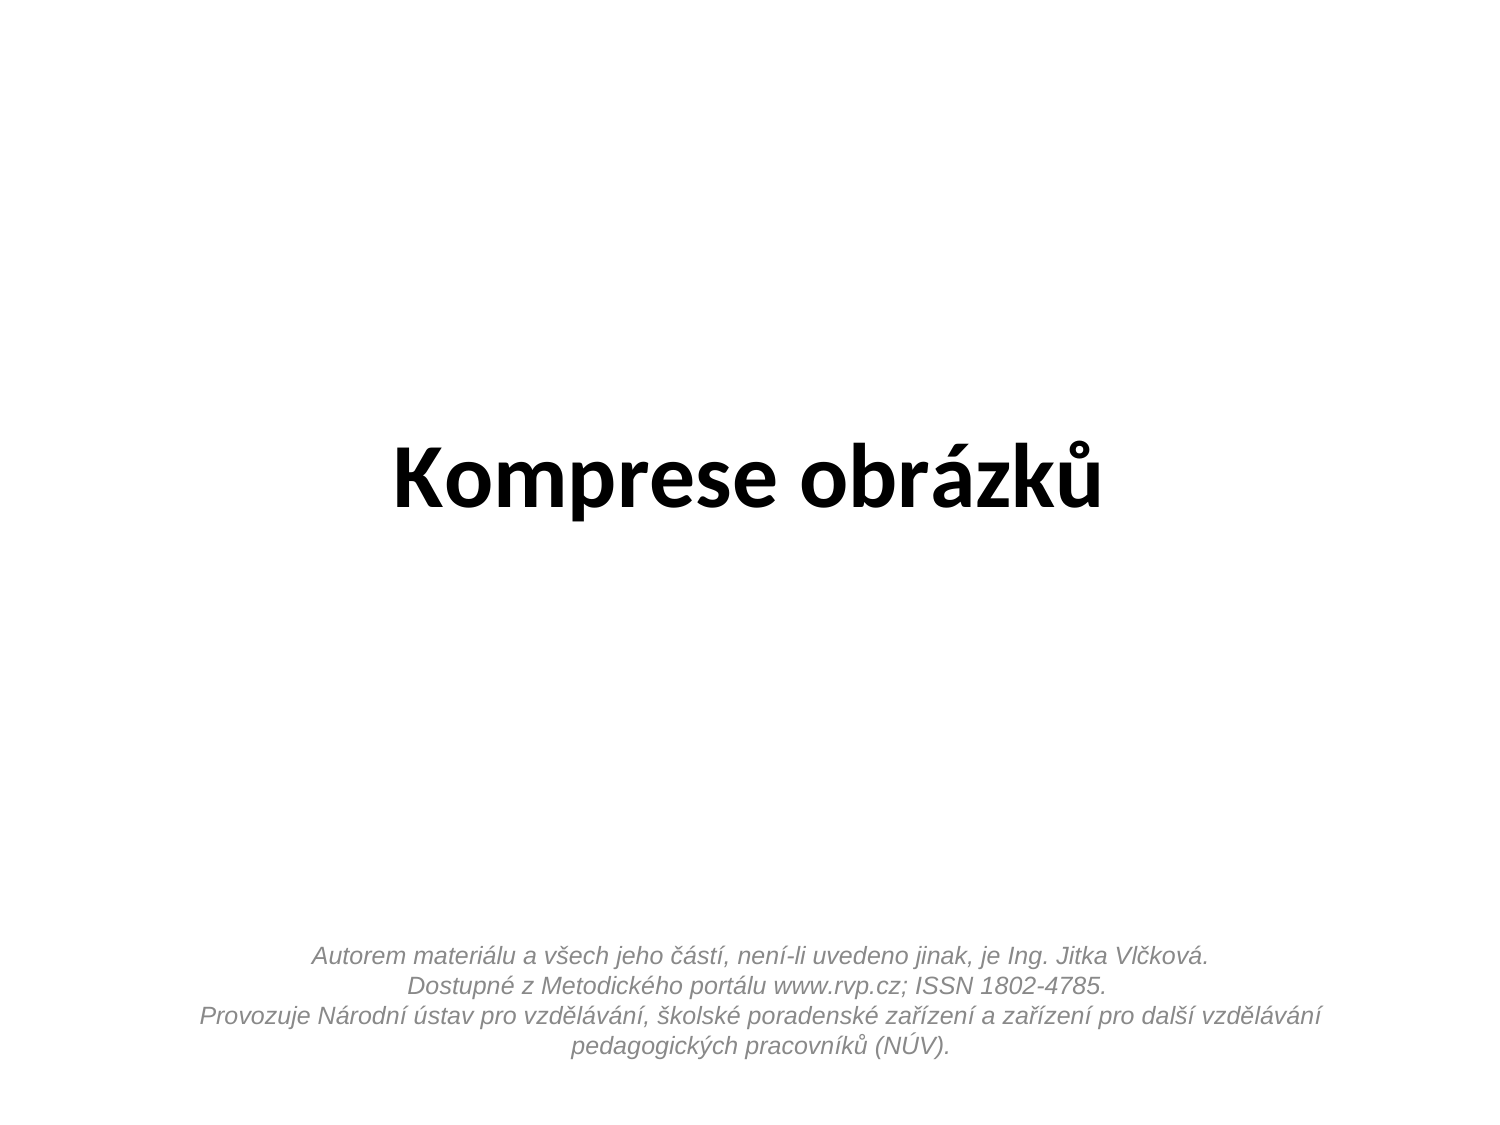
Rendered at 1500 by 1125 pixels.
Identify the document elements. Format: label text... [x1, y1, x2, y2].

title Komprese obrázků [112, 349, 1388, 592]
text_box Autorem materiálu a všech jeho částí, není-li uvedeno jinak, je Ing. Jitka Vlčková. Dostupné z Metodického portálu www.rvp.cz; ISSN 1802-4785. Provozuje Národní ústav pro vzdělávání, školské poradenské zařízení a zařízení pro další vzdělávání pedagogických pracovníků (NÚV). [147, 999, 1377, 1060]
